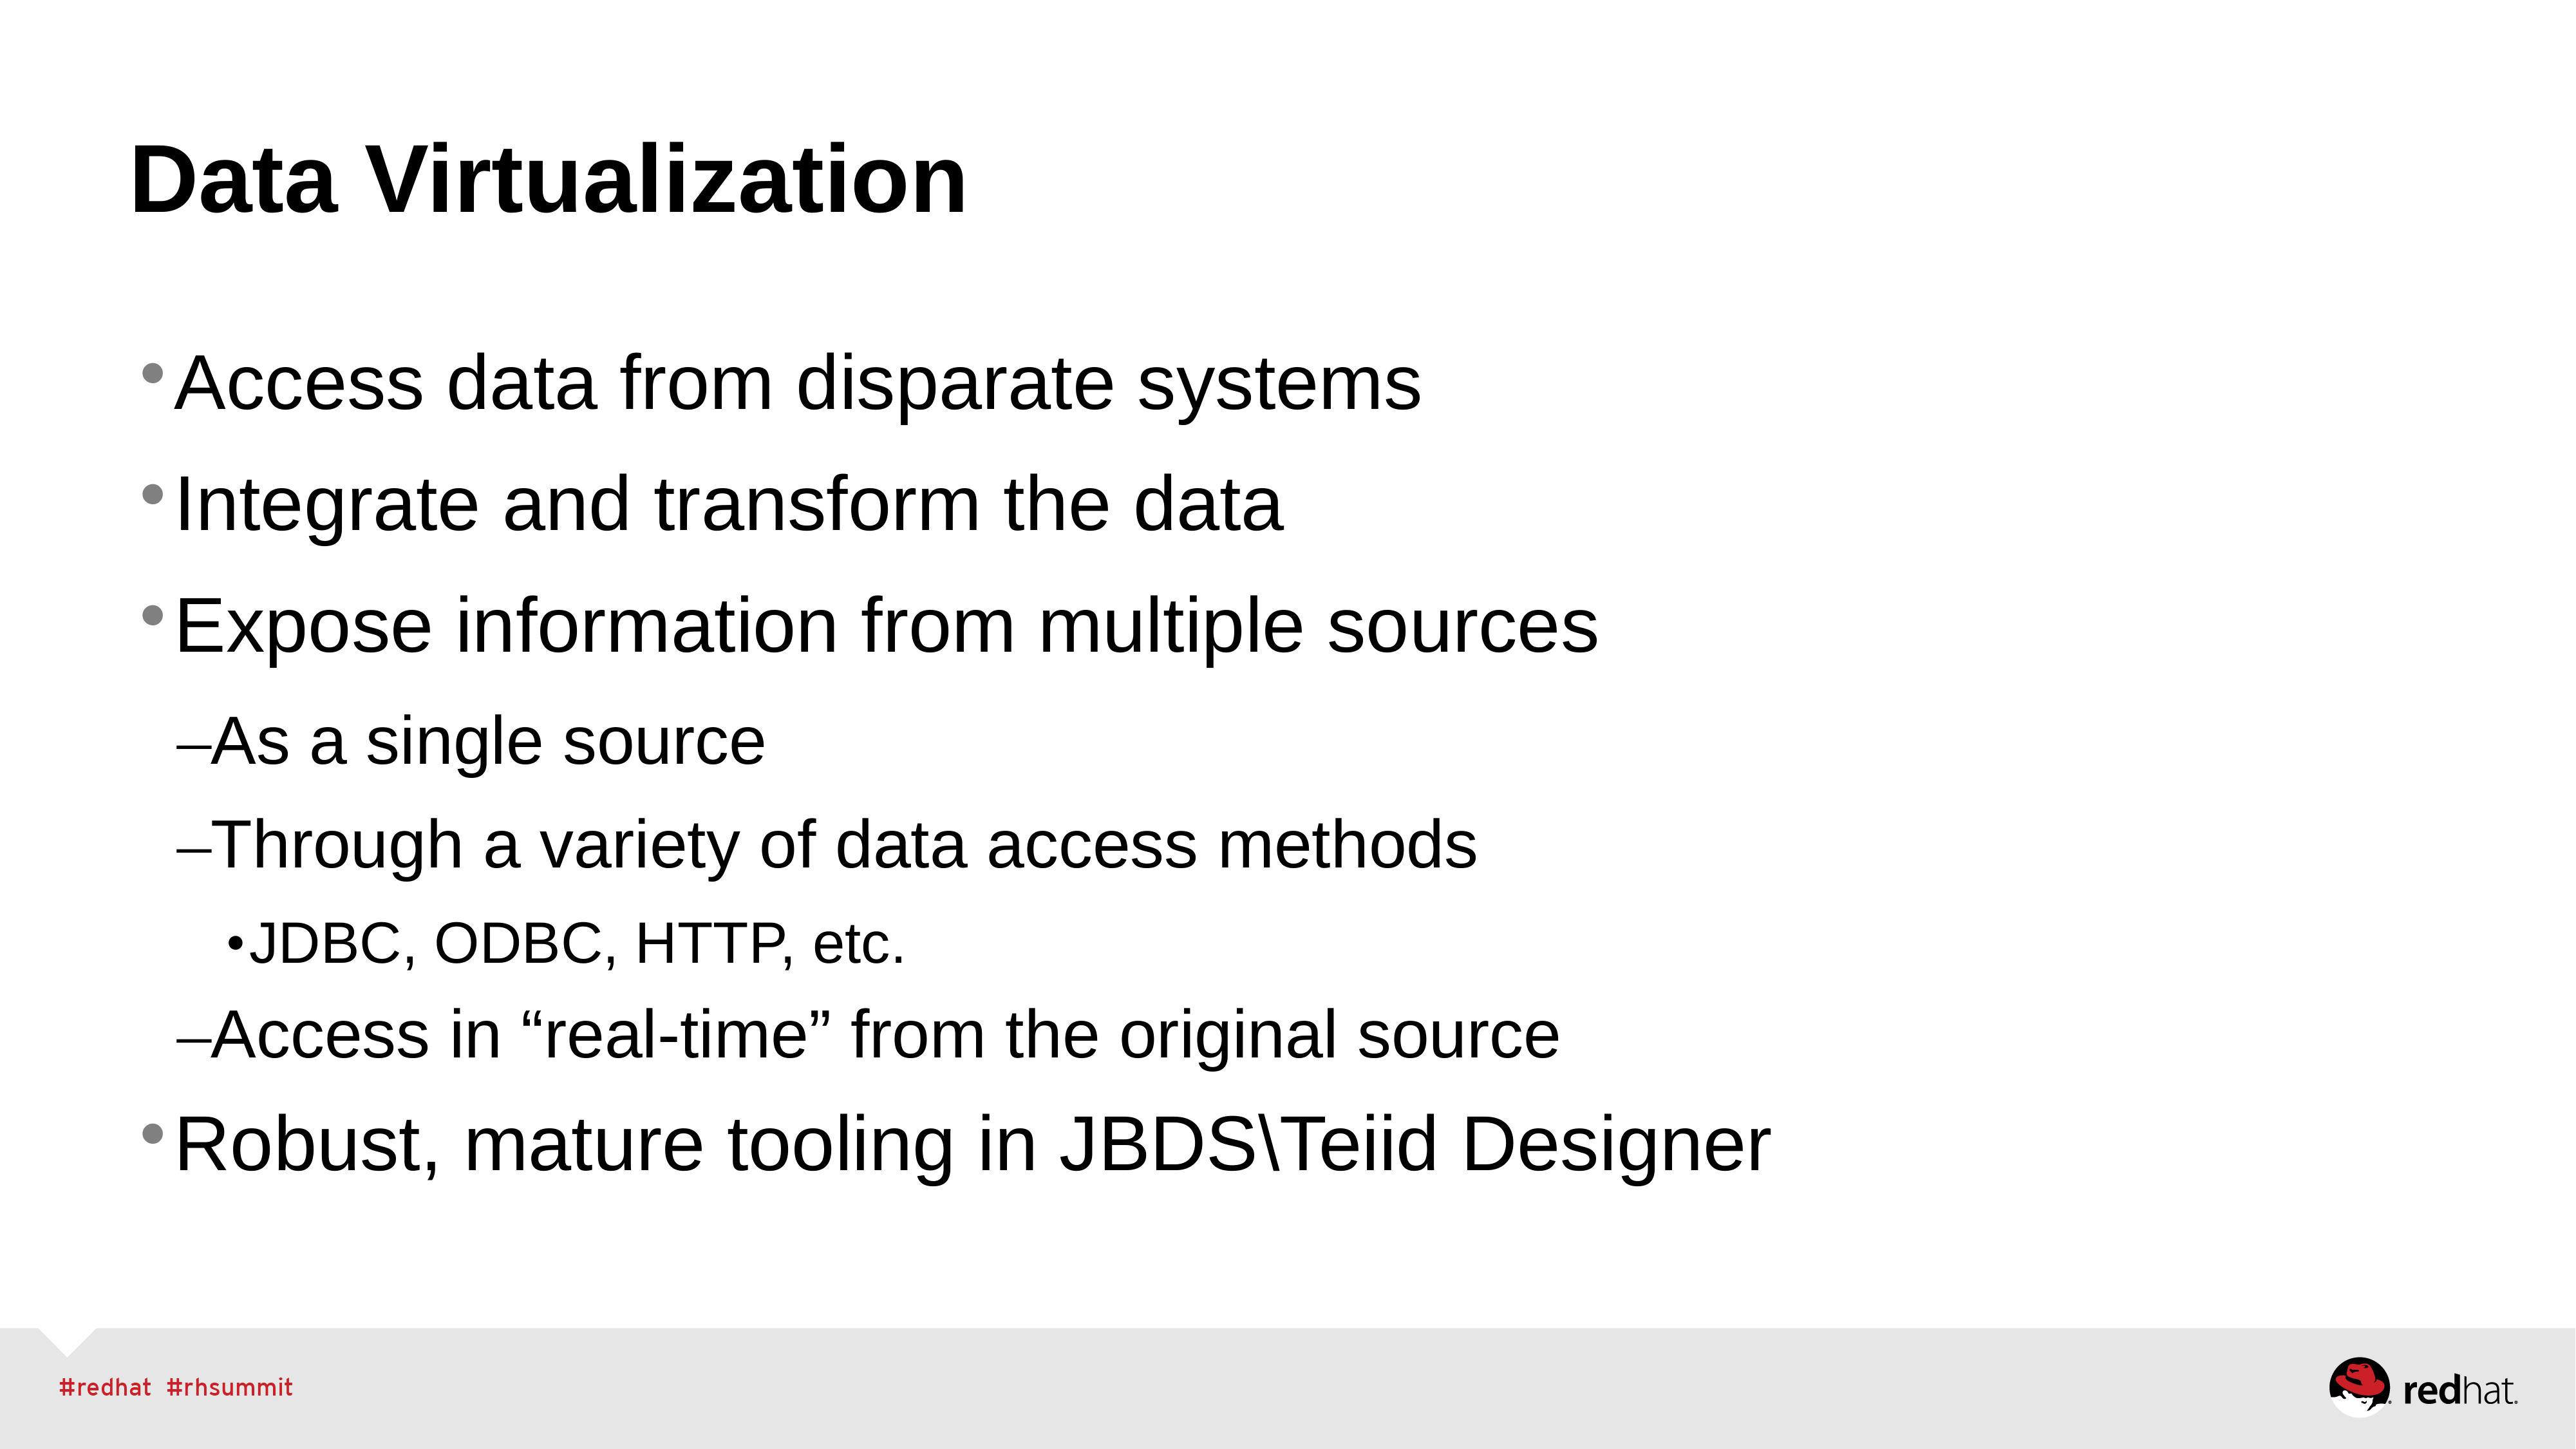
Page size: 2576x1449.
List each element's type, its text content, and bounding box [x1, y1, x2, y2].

list Access data from disparate systems Integrate and transform the data Expose information from multiple sources As a single source Through a variety of data access methods JDBC, ODBC, HTTP, etc. Access in “real-time” from the original source Robust, mature tooling in JBDS\Teiid Designer [128, 339, 2447, 1296]
picture [0, 0, 2575, 1449]
title Data Virtualization [128, 57, 2447, 300]
